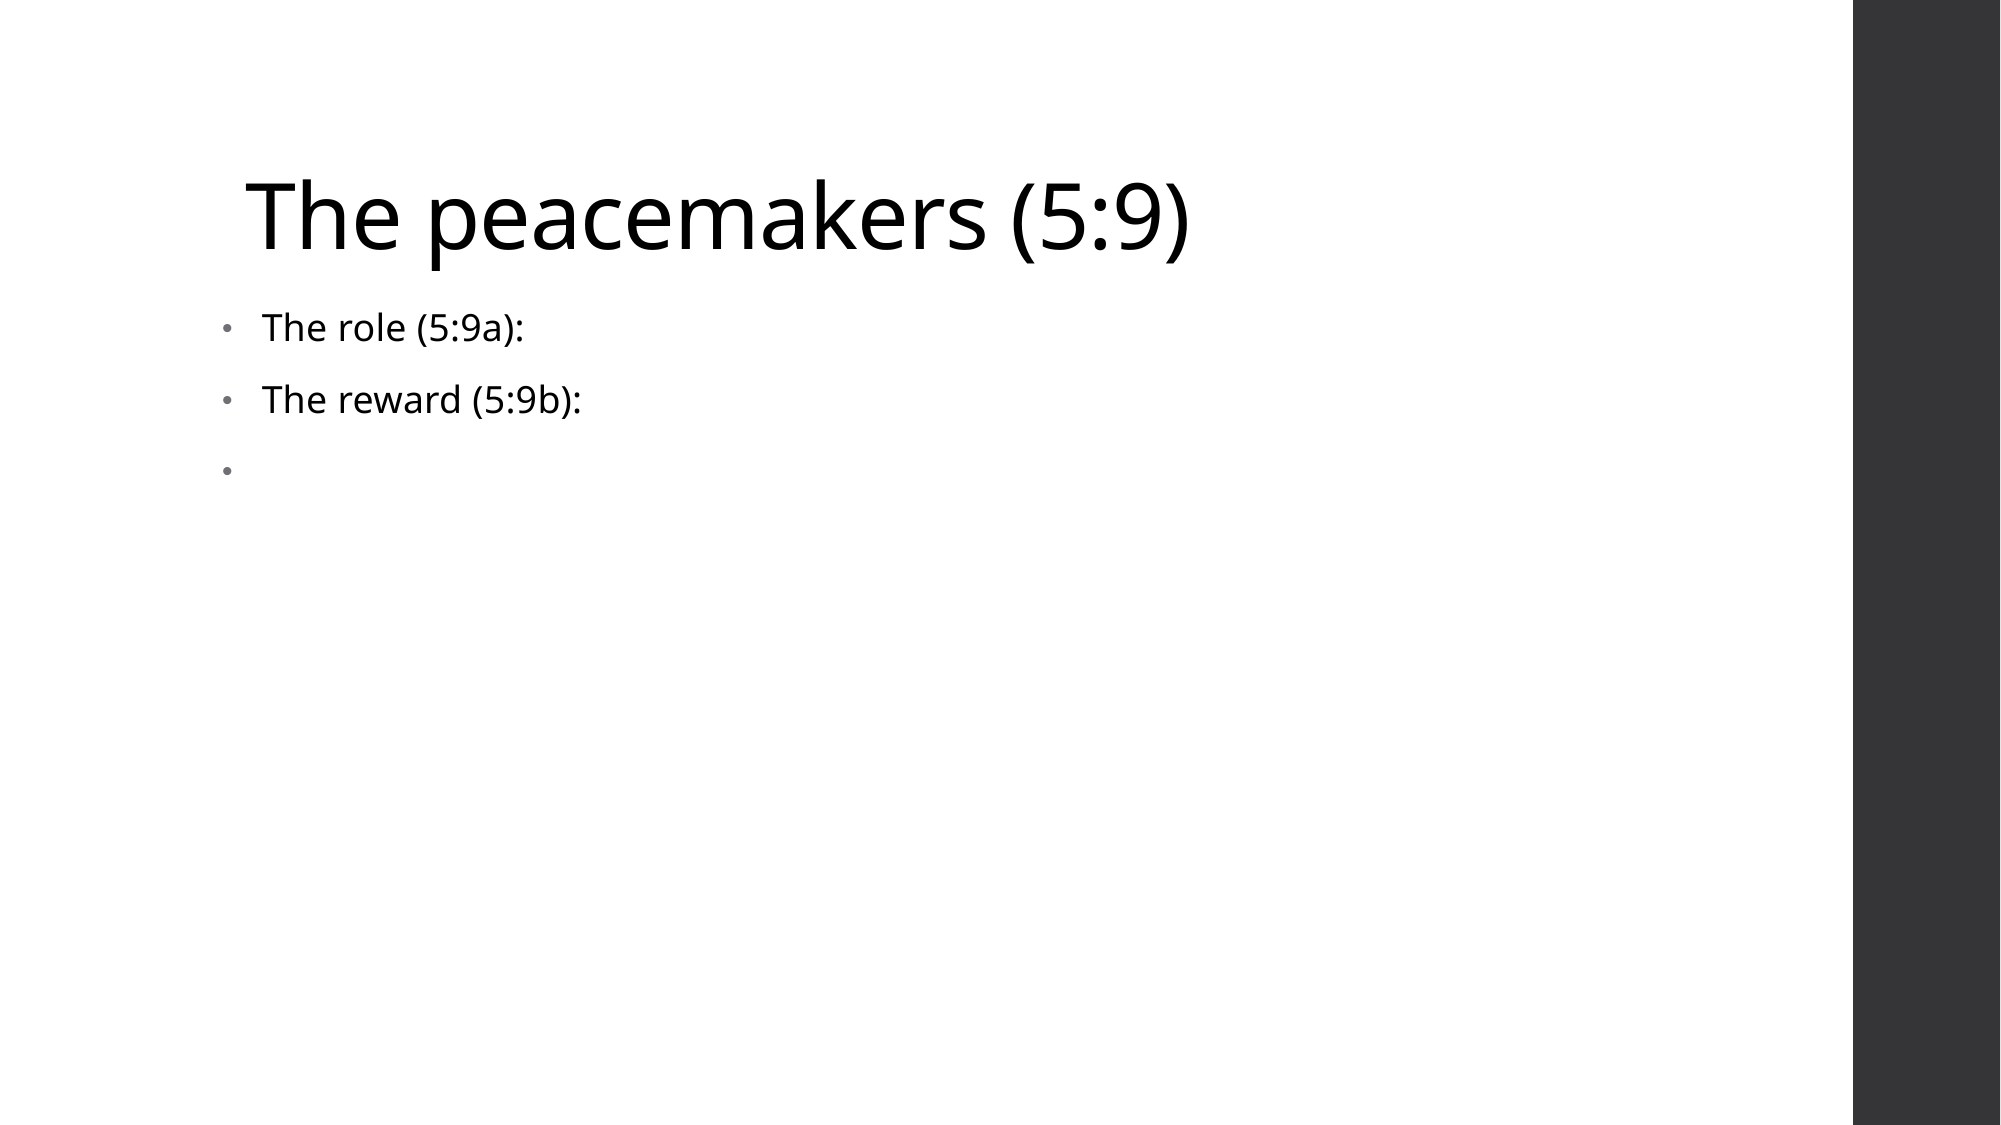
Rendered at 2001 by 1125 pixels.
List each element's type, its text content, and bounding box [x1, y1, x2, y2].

list The role (5:9a): The reward (5:9b): [206, 299, 1617, 1014]
title The peacemakers (5:9) [206, 60, 1797, 278]
